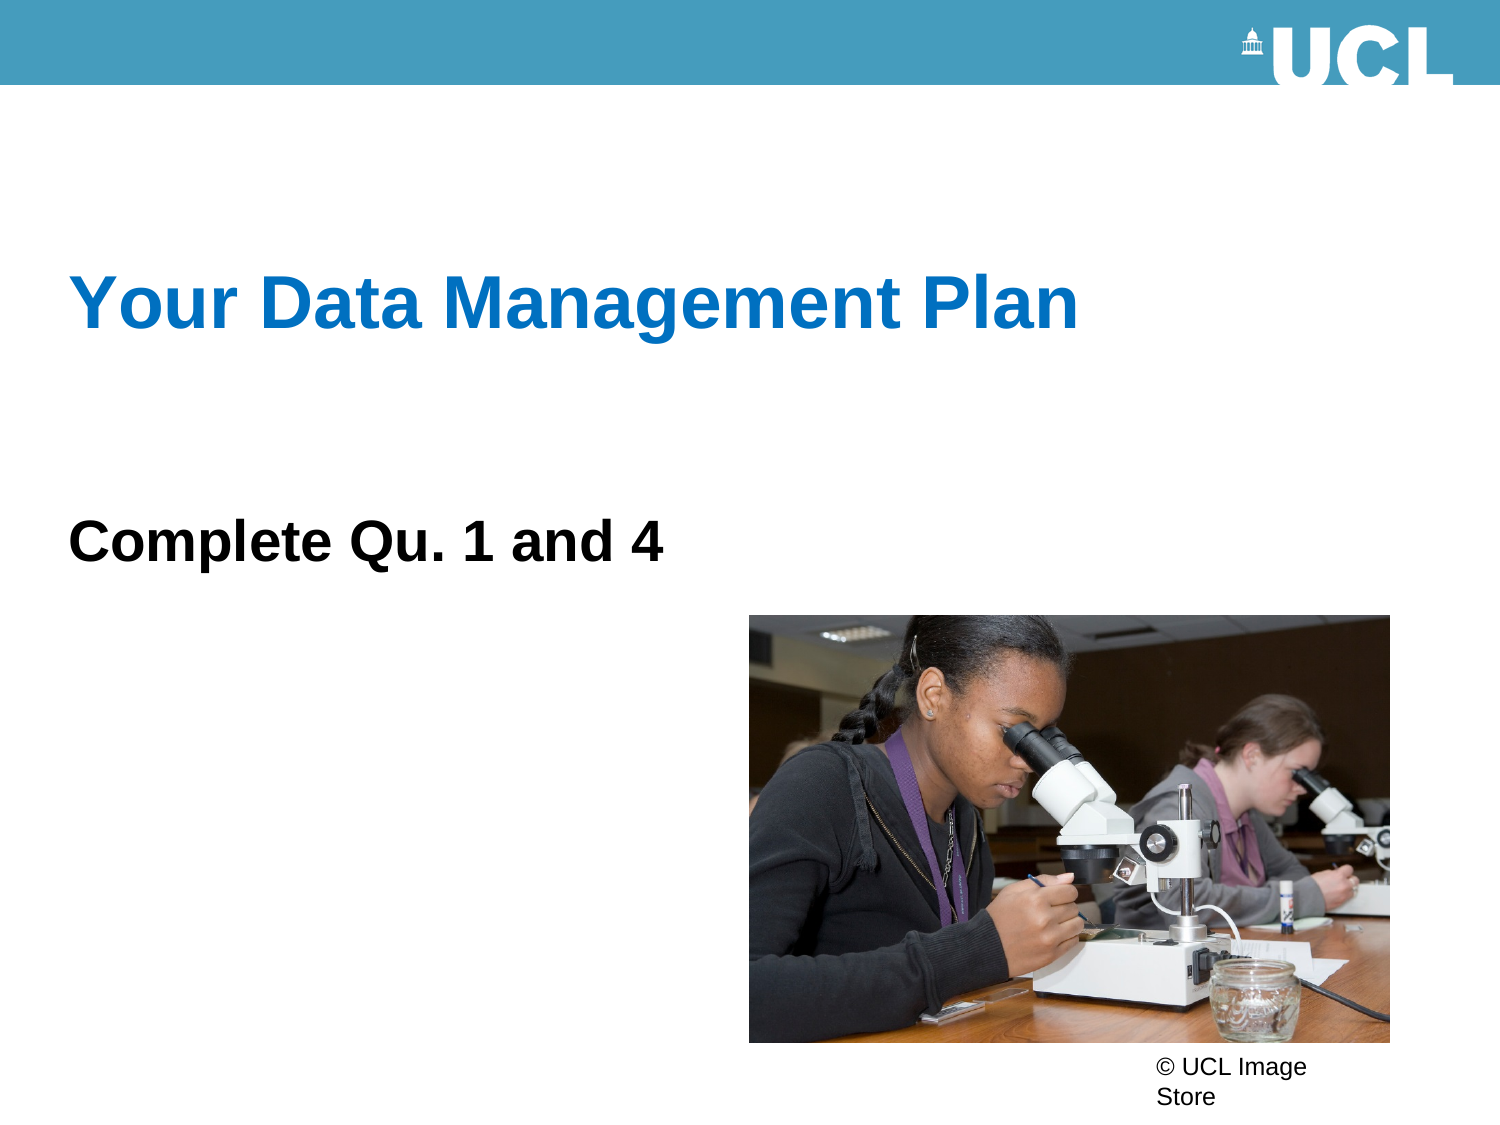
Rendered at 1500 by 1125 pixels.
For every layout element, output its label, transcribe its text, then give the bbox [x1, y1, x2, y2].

text_box © UCL Image Store [1141, 1042, 1390, 1090]
picture [749, 615, 1390, 1043]
text_box Your Data Management Plan Complete Qu. 1 and 4 [53, 137, 1446, 1094]
